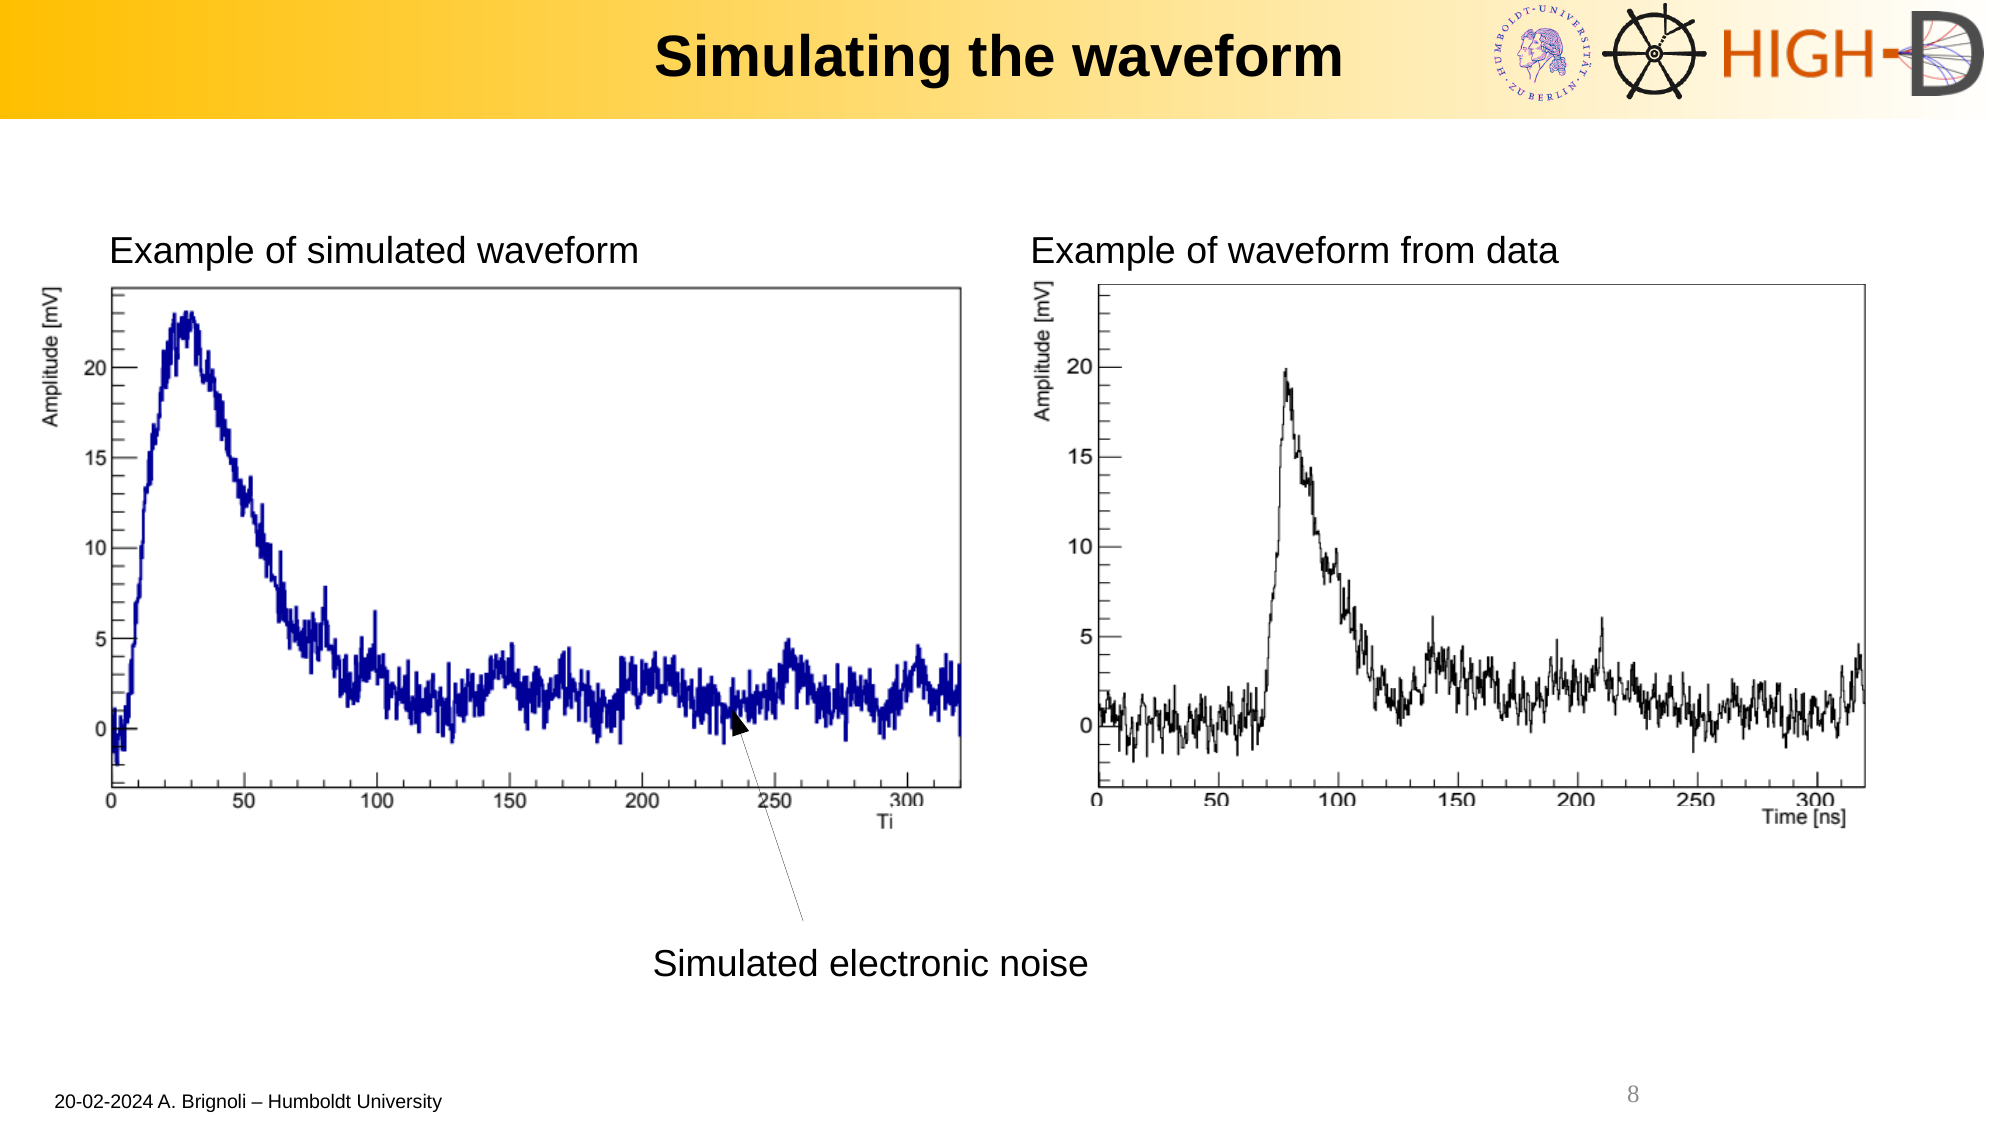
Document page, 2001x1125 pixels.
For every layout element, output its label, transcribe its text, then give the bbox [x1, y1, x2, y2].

picture [1490, 1, 1594, 105]
text_box Example of simulated waveform [94, 141, 1015, 277]
text_box <number> [1410, 1065, 1856, 1121]
text_box Example of waveform from data [1015, 141, 2001, 361]
text_box Simulating the waveform [0, 0, 2001, 119]
picture [6, 271, 1961, 850]
text_box 20-02-2024 A. Brignoli – Humboldt University [0, 1084, 502, 1121]
text_box Simulated electronic noise [637, 935, 1104, 993]
picture [1724, 11, 1984, 96]
picture [1601, 1, 1708, 105]
